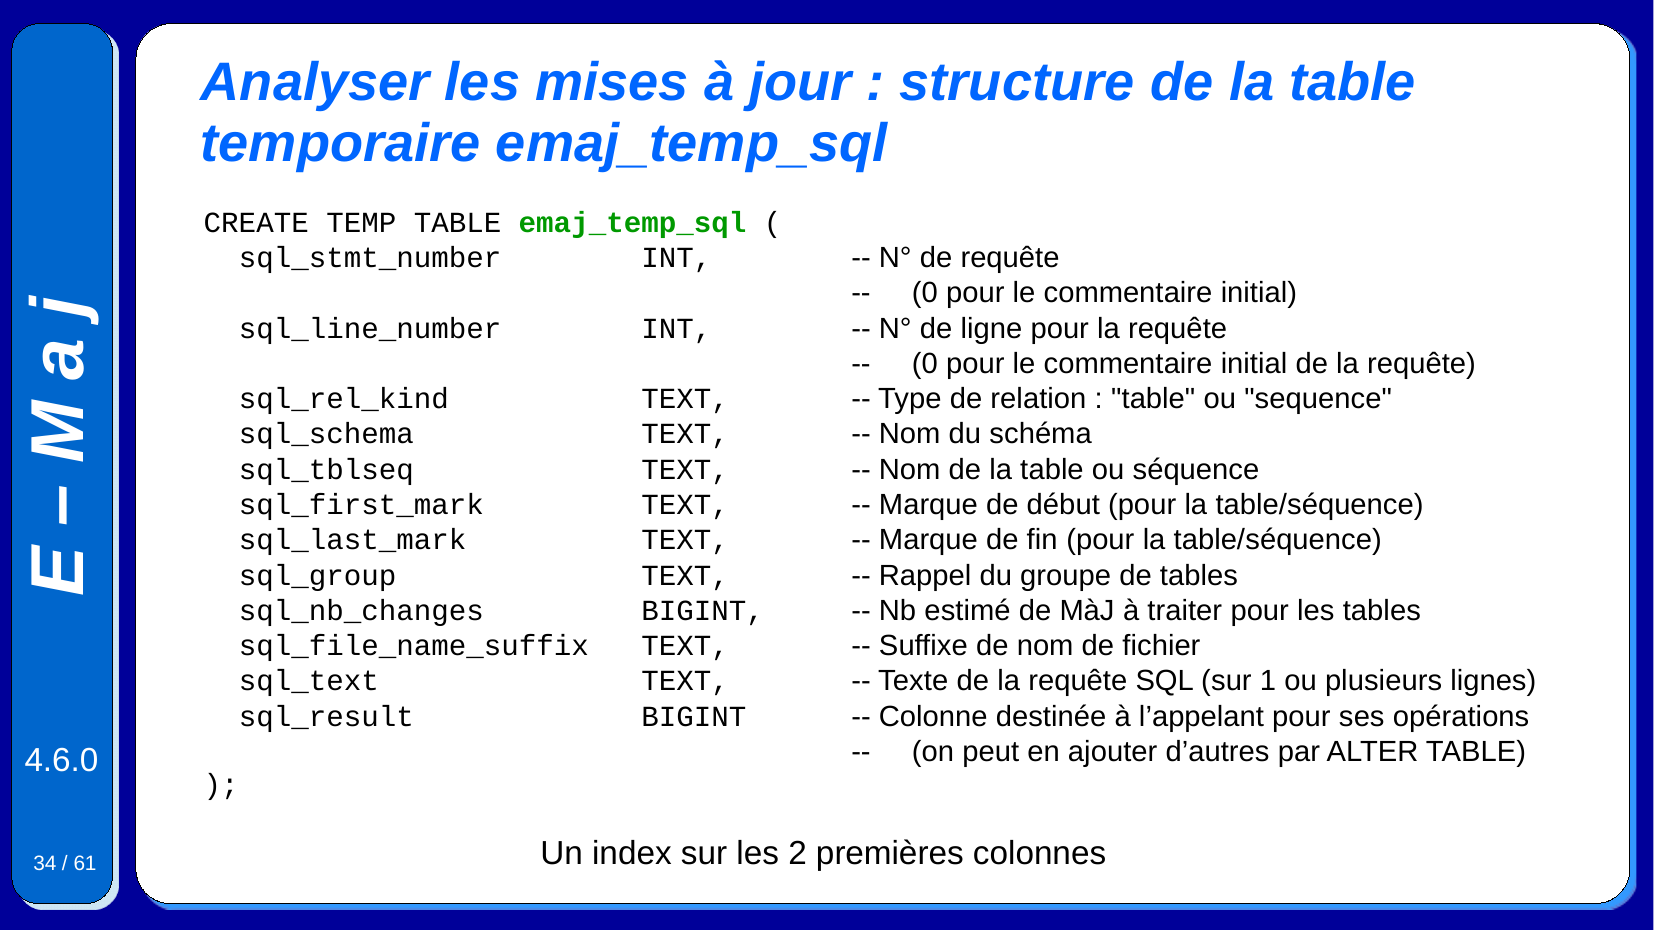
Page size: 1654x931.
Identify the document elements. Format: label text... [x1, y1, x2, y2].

text_box CREATE TEMP TABLE emaj_temp_sql ( sql_stmt_number INT, -- N° de requête -- (0 pour le commentaire initial) sql_line_number INT, -- N° de ligne pour la requête -- (0 pour le commentaire initial de la requête) sql_rel_kind TEXT, -- Type de relation : "table" ou "sequence" sql_schema TEXT, -- Nom du schéma sql_tblseq TEXT, -- Nom de la table ou séquence sql_first_mark TEXT, -- Marque de début (pour la table/séquence) sql_last_mark TEXT, -- Marque de fin (pour la table/séquence) sql_group TEXT, -- Rappel du groupe de tables sql_nb_changes BIGINT, -- Nb estimé de MàJ à traiter pour les tables sql_file_name_suffix TEXT, -- Suffixe de nom de fichier sql_text TEXT, -- Texte de la requête SQL (sur 1 ou plusieurs lignes) sql_result BIGINT -- Colonne destinée à l’appelant pour ses opérations -- (on peut en ajouter d’autres par ALTER TABLE) ); [188, 200, 1595, 811]
text_box Un index sur les 2 premières colonnes [525, 826, 1122, 879]
title Analyser les mises à jour : structure de la table temporaire emaj_temp_sql [200, 34, 1575, 191]
